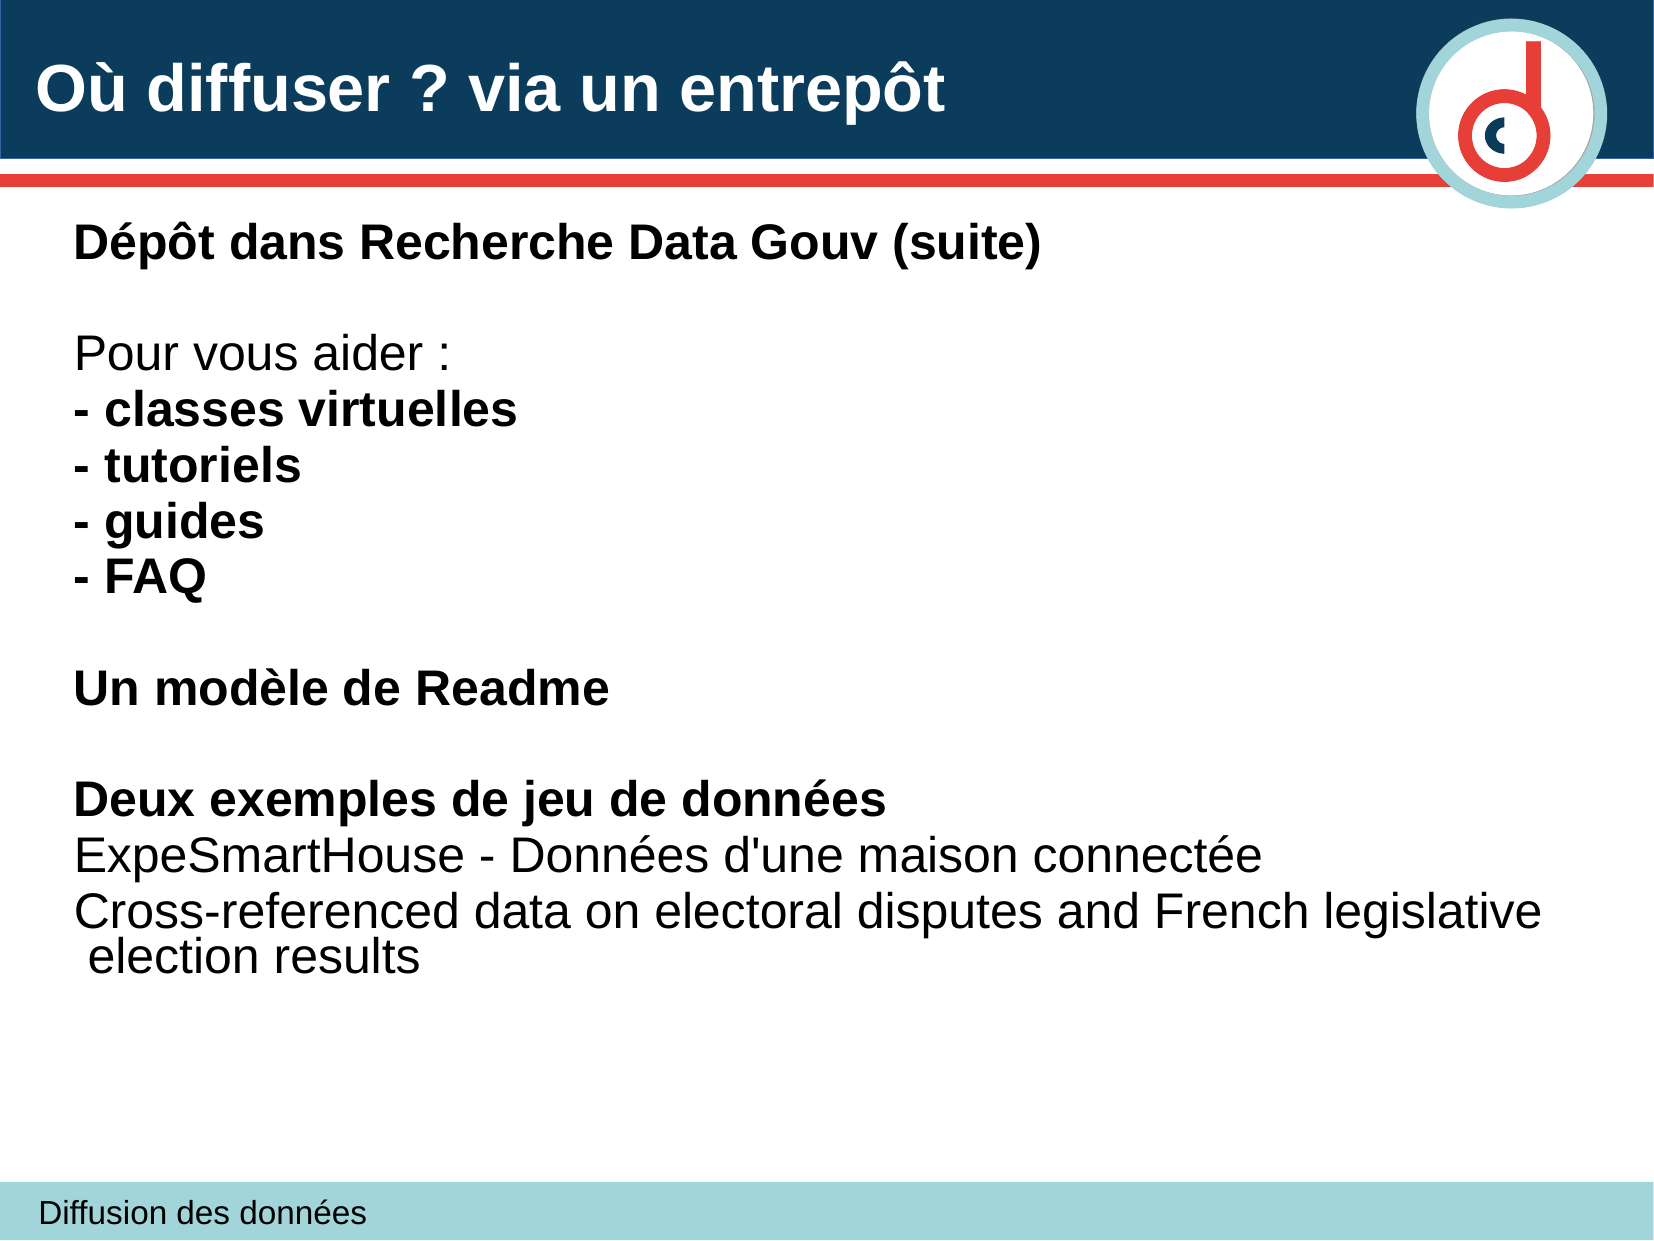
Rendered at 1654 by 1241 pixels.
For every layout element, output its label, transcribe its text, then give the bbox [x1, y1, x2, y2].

text_box Diffusion des données [23, 1187, 621, 1241]
title Où diffuser ? via un entrepôt [35, 11, 1430, 159]
text_box Dépôt dans Recherche Data Gouv (suite) Pour vous aider : - classes virtuelles - tutoriels - guides - FAQ Un modèle de Readme Deux exemples de jeu de données ExpeSmartHouse - Données d'une maison connectée Cross-referenced data on electoral disputes and French legislative election results [59, 206, 1560, 1063]
